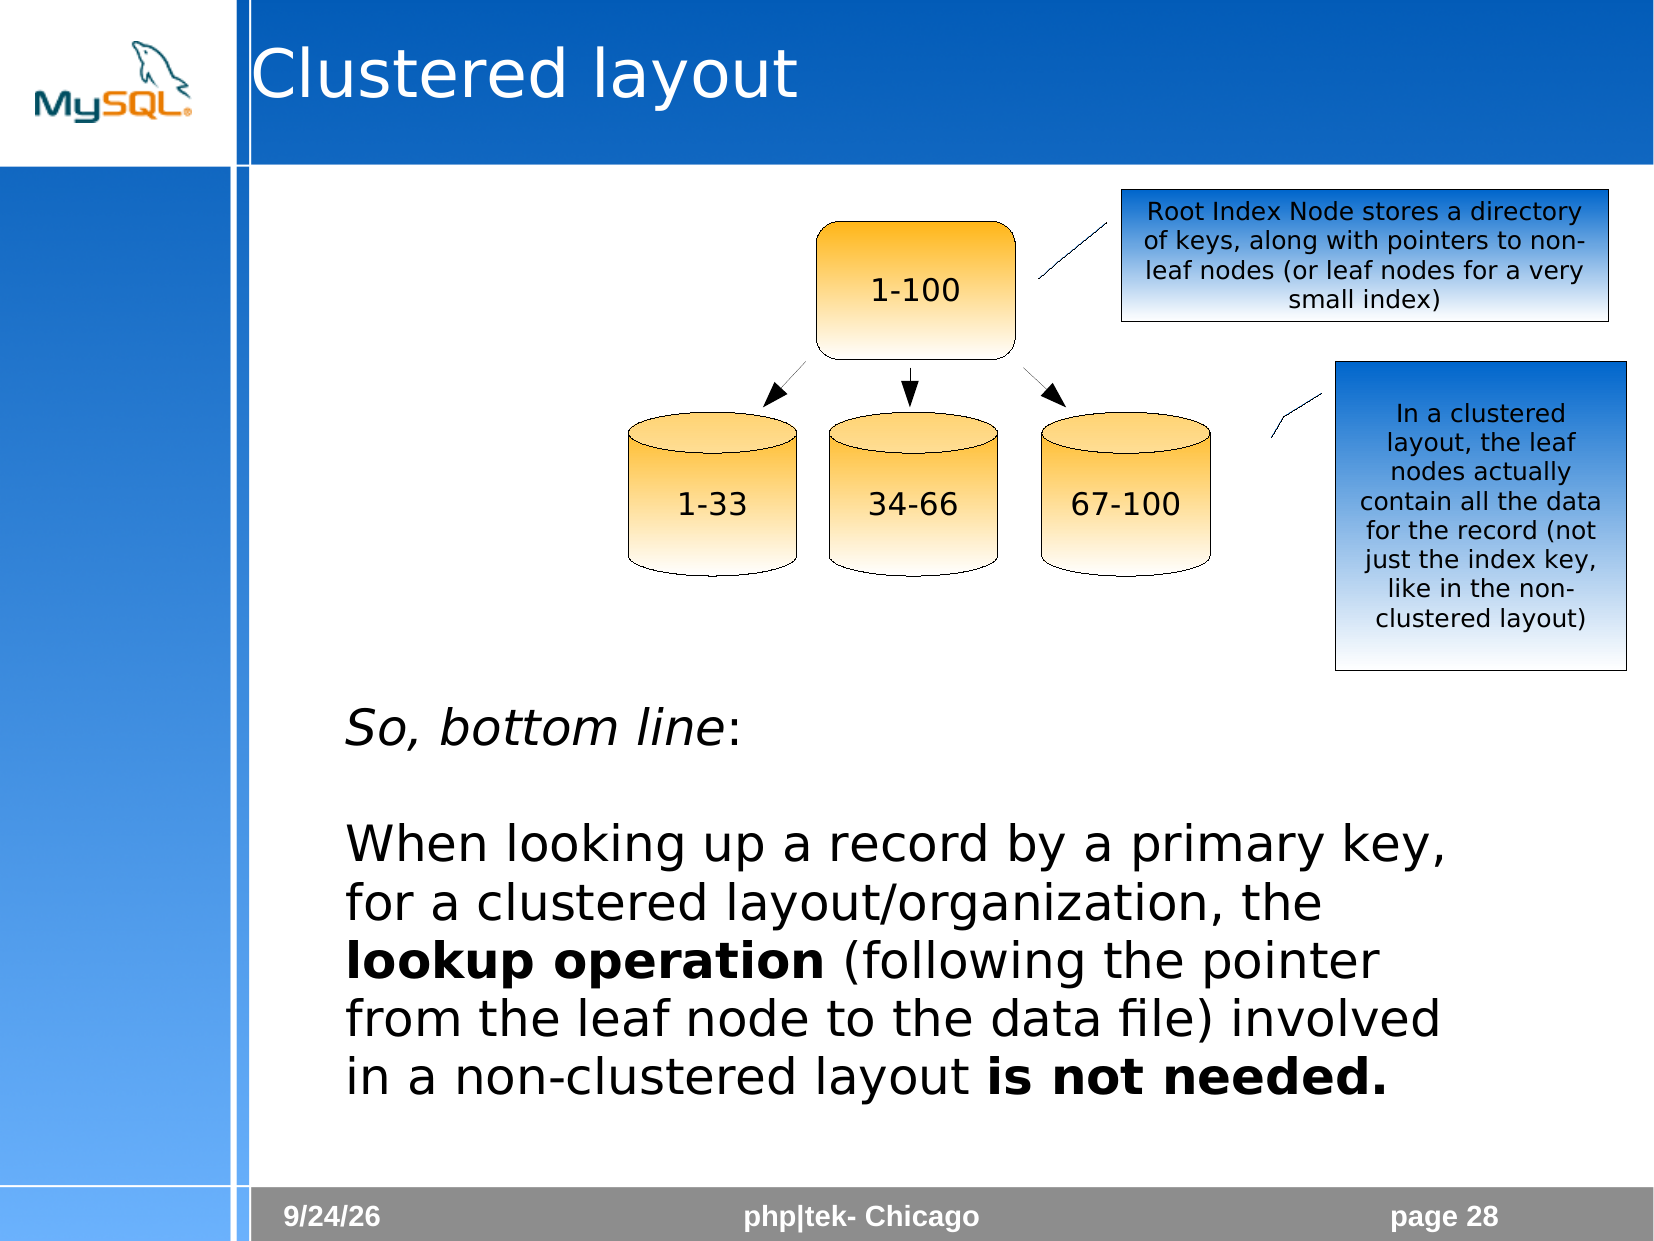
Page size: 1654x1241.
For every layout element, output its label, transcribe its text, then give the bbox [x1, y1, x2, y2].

text_box Root Index Node stores a directory of keys, along with pointers to non-leaf nodes (or leaf nodes for a very small index) [1121, 190, 1609, 322]
text_box 1-100 [816, 221, 1016, 360]
picture [35, 41, 192, 123]
title Clustered layout [250, 11, 1627, 137]
picture [0, 0, 1654, 1241]
text_box 1-33 [628, 435, 797, 577]
text_box In a clustered layout, the leaf nodes actually contain all the data for the record (not just the index key, like in the non-clustered layout) [1336, 361, 1627, 671]
text_box 34-66 [829, 435, 998, 577]
text_box So, bottom line: When looking up a record by a primary key, for a clustered layout/organization, the lookup operation (following the pointer from the leaf node to the data file) involved in a non-clustered layout is not needed. [330, 691, 1502, 1114]
text_box 67-100 [1041, 433, 1211, 577]
